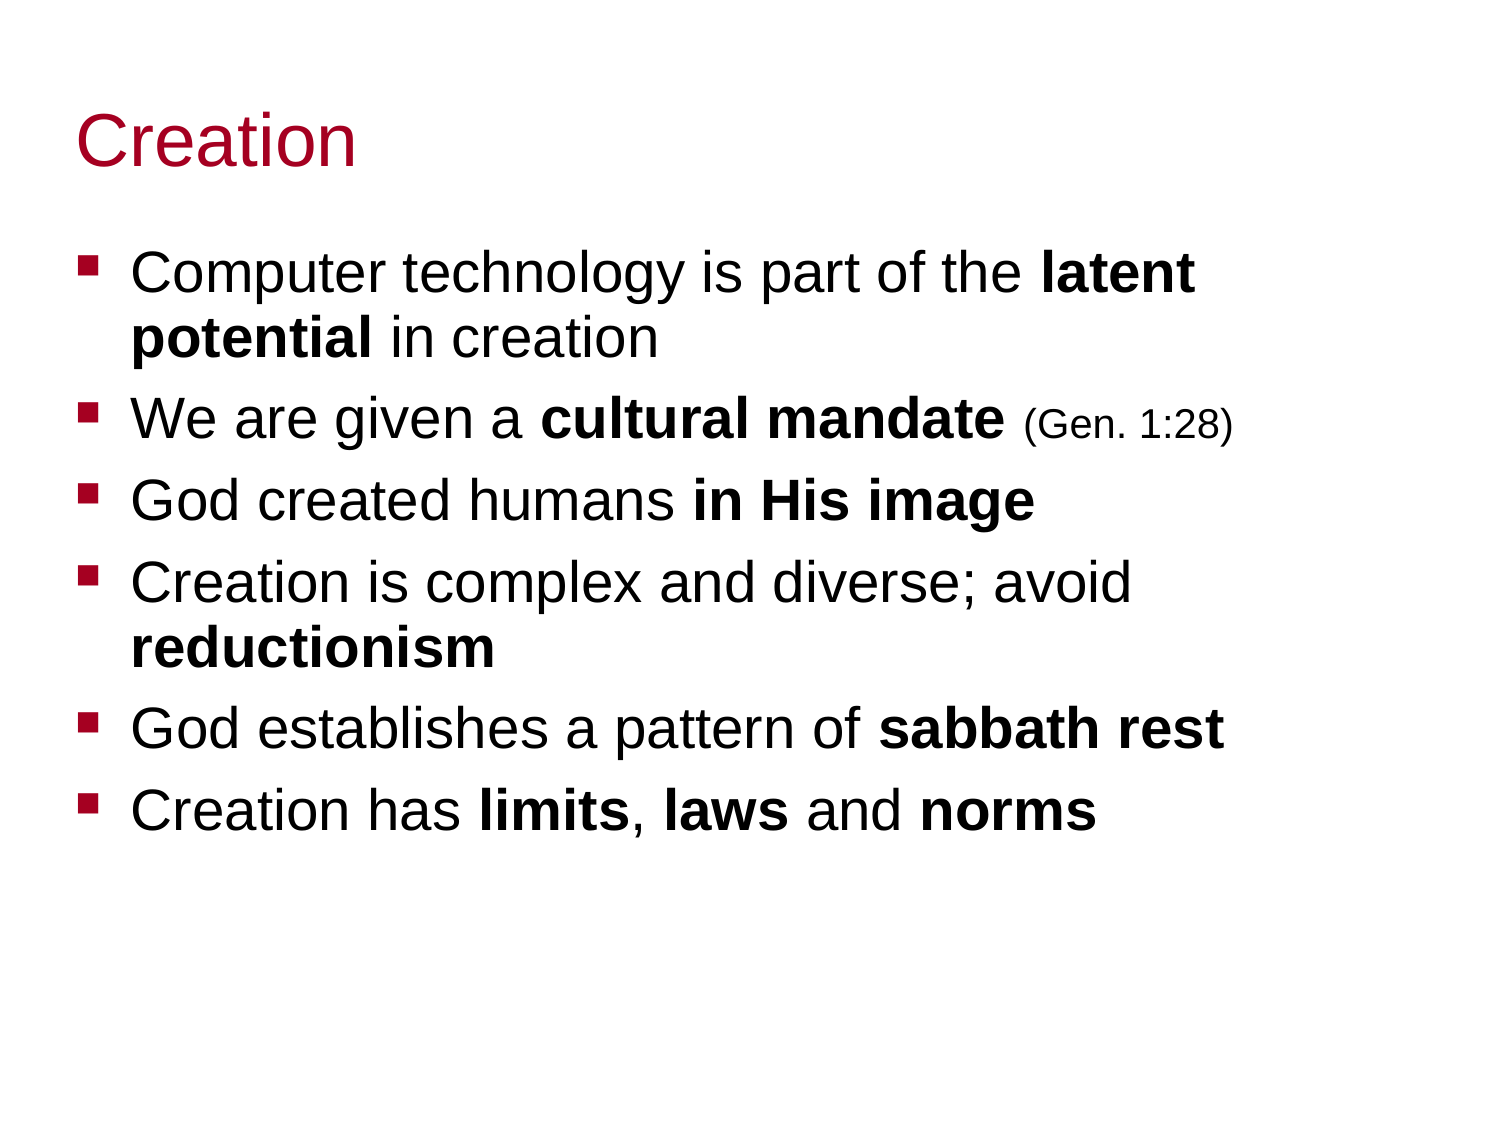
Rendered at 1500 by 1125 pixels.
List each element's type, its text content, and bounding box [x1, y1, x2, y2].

list Computer technology is part of the latent potential in creation We are given a cultural mandate (Gen. 1:28) God created humans in His image Creation is complex and diverse; avoid reductionism God establishes a pattern of sabbath rest Creation has limits, laws and norms [74, 236, 1418, 1035]
title Creation [75, 44, 1426, 233]
